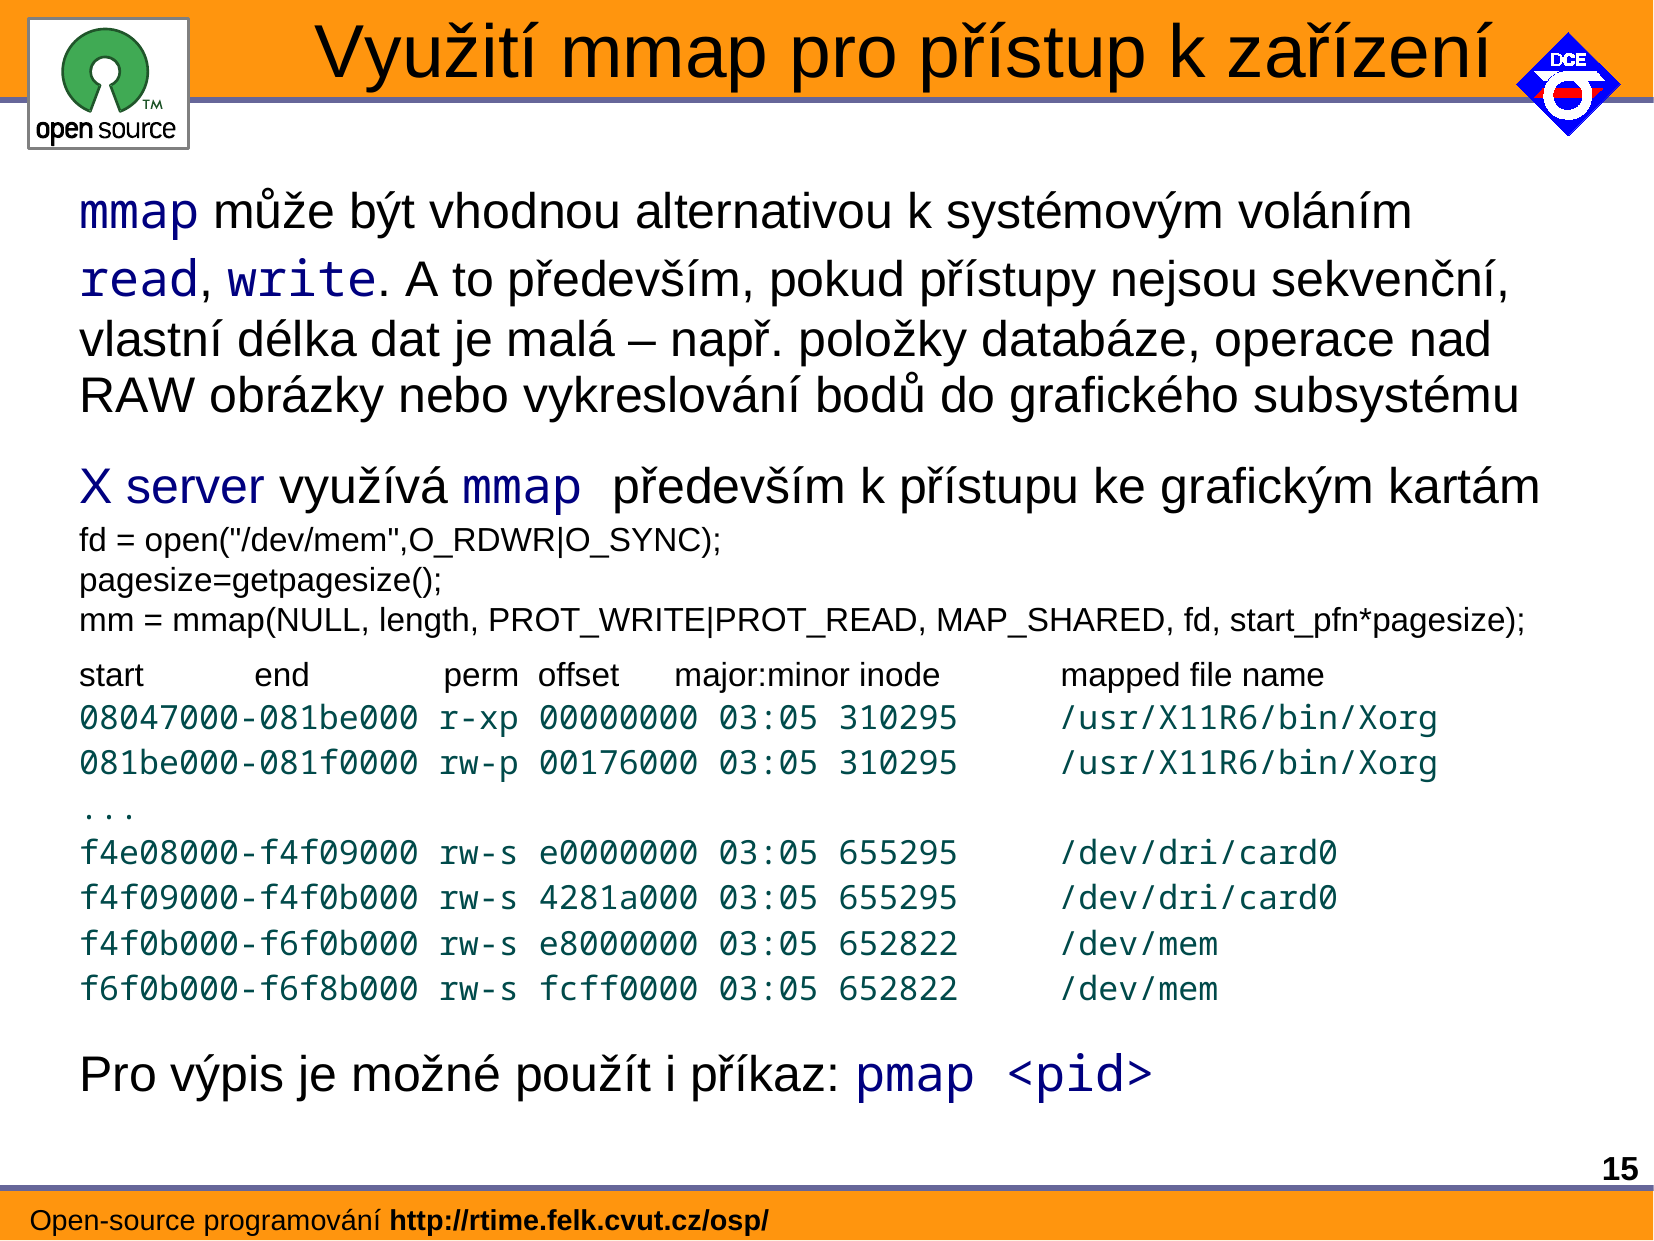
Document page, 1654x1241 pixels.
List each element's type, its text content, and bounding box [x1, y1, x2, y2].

title Využití mmap pro přístup k zařízení [178, 4, 1631, 98]
list mmap může být vhodnou alternativou k systémovým voláním read, write. A to především, pokud přístupy nejsou sekvenční, vlastní délka dat je malá – např. položky databáze, operace nad RAW obrázky nebo vykreslování bodů do grafického subsystému X server využívá mmap především k přístupu ke grafickým kartám fd = open("/dev/mem",O_RDWR|O_SYNC); pagesize=getpagesize(); mm = mmap(NULL, length, PROT_WRITE|PROT_READ, MAP_SHARED, fd, start_pfn*pagesize); start end perm offset major:minor inode mapped file name 08047000-081be000 r-xp 00000000 03:05 310295 /usr/X11R6/bin/Xorg 081be000-081f0000 rw-p 00176000 03:05 310295 /usr/X11R6/bin/Xorg ... f4e08000-f4f09000 rw-s e0000000 03:05 655295 /dev/dri/card0 f4f09000-f4f0b000 rw-s 4281a000 03:05 655295 /dev/dri/card0 f4f0b000-f6f0b000 rw-s e8000000 03:05 652822 /dev/mem f6f0b000-f6f8b000 rw-s fcff0000 03:05 652822 /dev/mem Pro výpis je možné použít i příkaz: pmap <pid> [61, 174, 1552, 1075]
